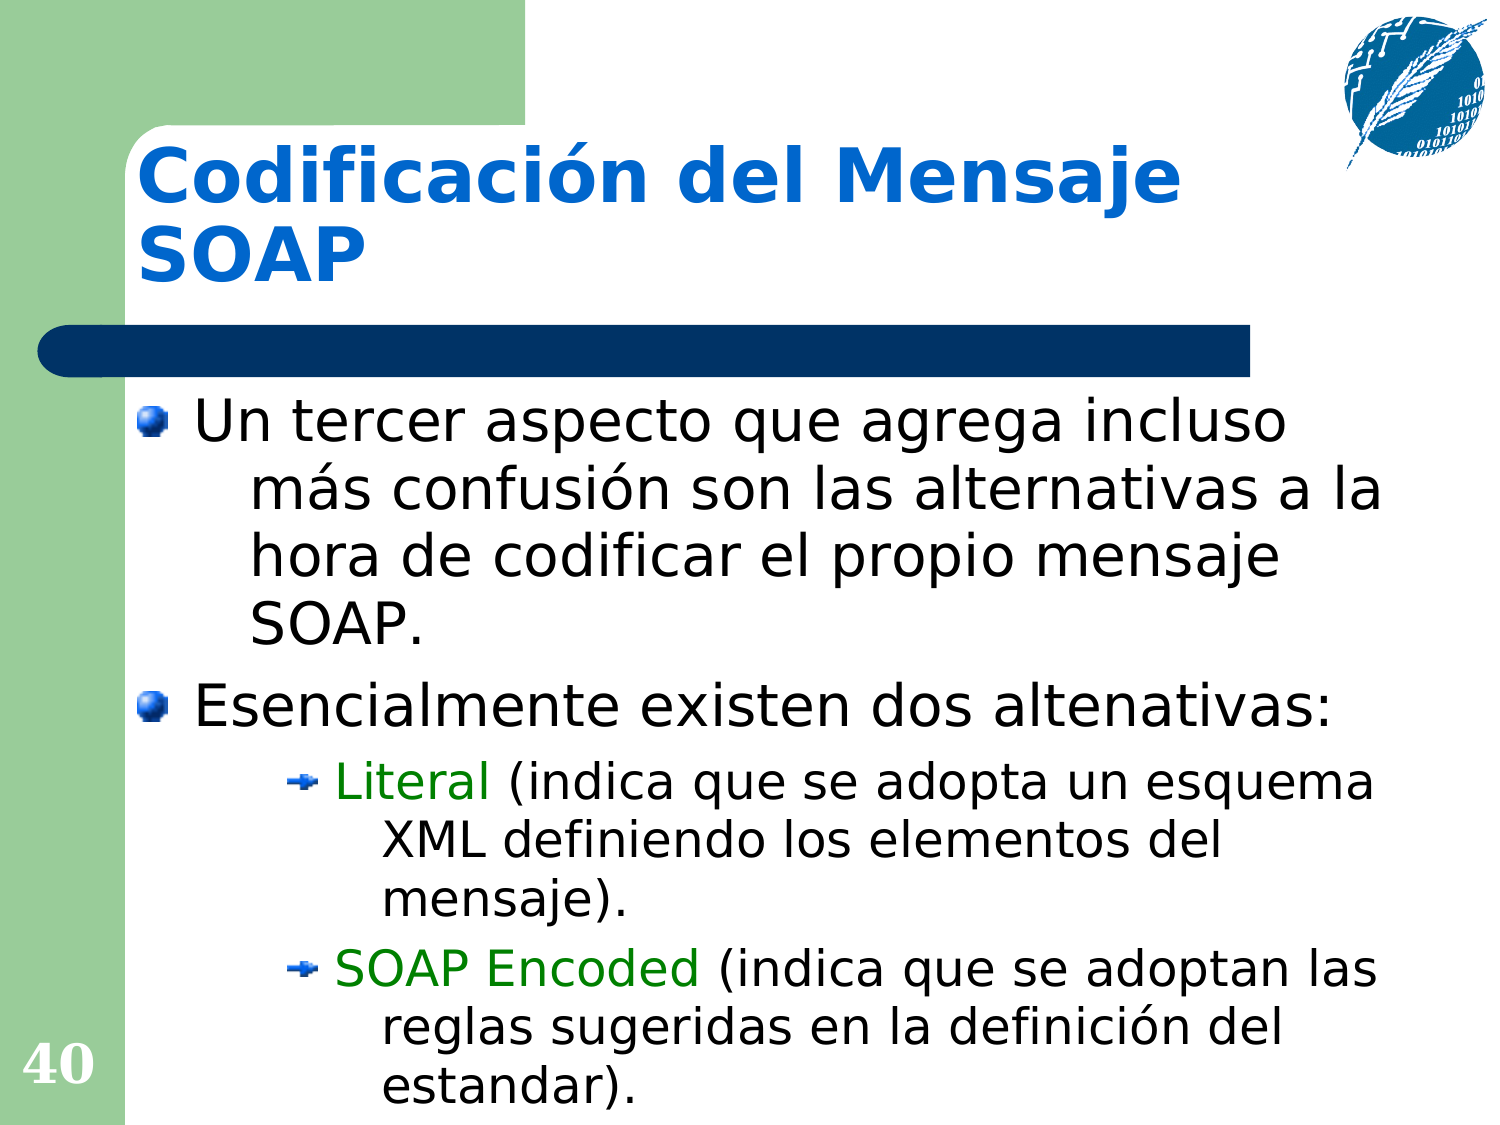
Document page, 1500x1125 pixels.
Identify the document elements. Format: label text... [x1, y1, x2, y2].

picture [1416, 140, 1425, 149]
picture [1341, 15, 1487, 172]
picture [1433, 139, 1440, 147]
picture [1436, 127, 1450, 136]
list Un tercer aspecto que agrega incluso más confusión son las alternativas a la hora de codificar el propio mensaje SOAP. Esencialmente existen dos altenativas: Literal (indica que se adopta un esquema XML definiendo los elementos del mensaje). SOAP Encoded (indica que se adoptan las reglas sugeridas en la definición del estandar). [137, 387, 1400, 1057]
title Codificación del Mensaje SOAP [136, 135, 1414, 302]
picture [1427, 138, 1431, 148]
